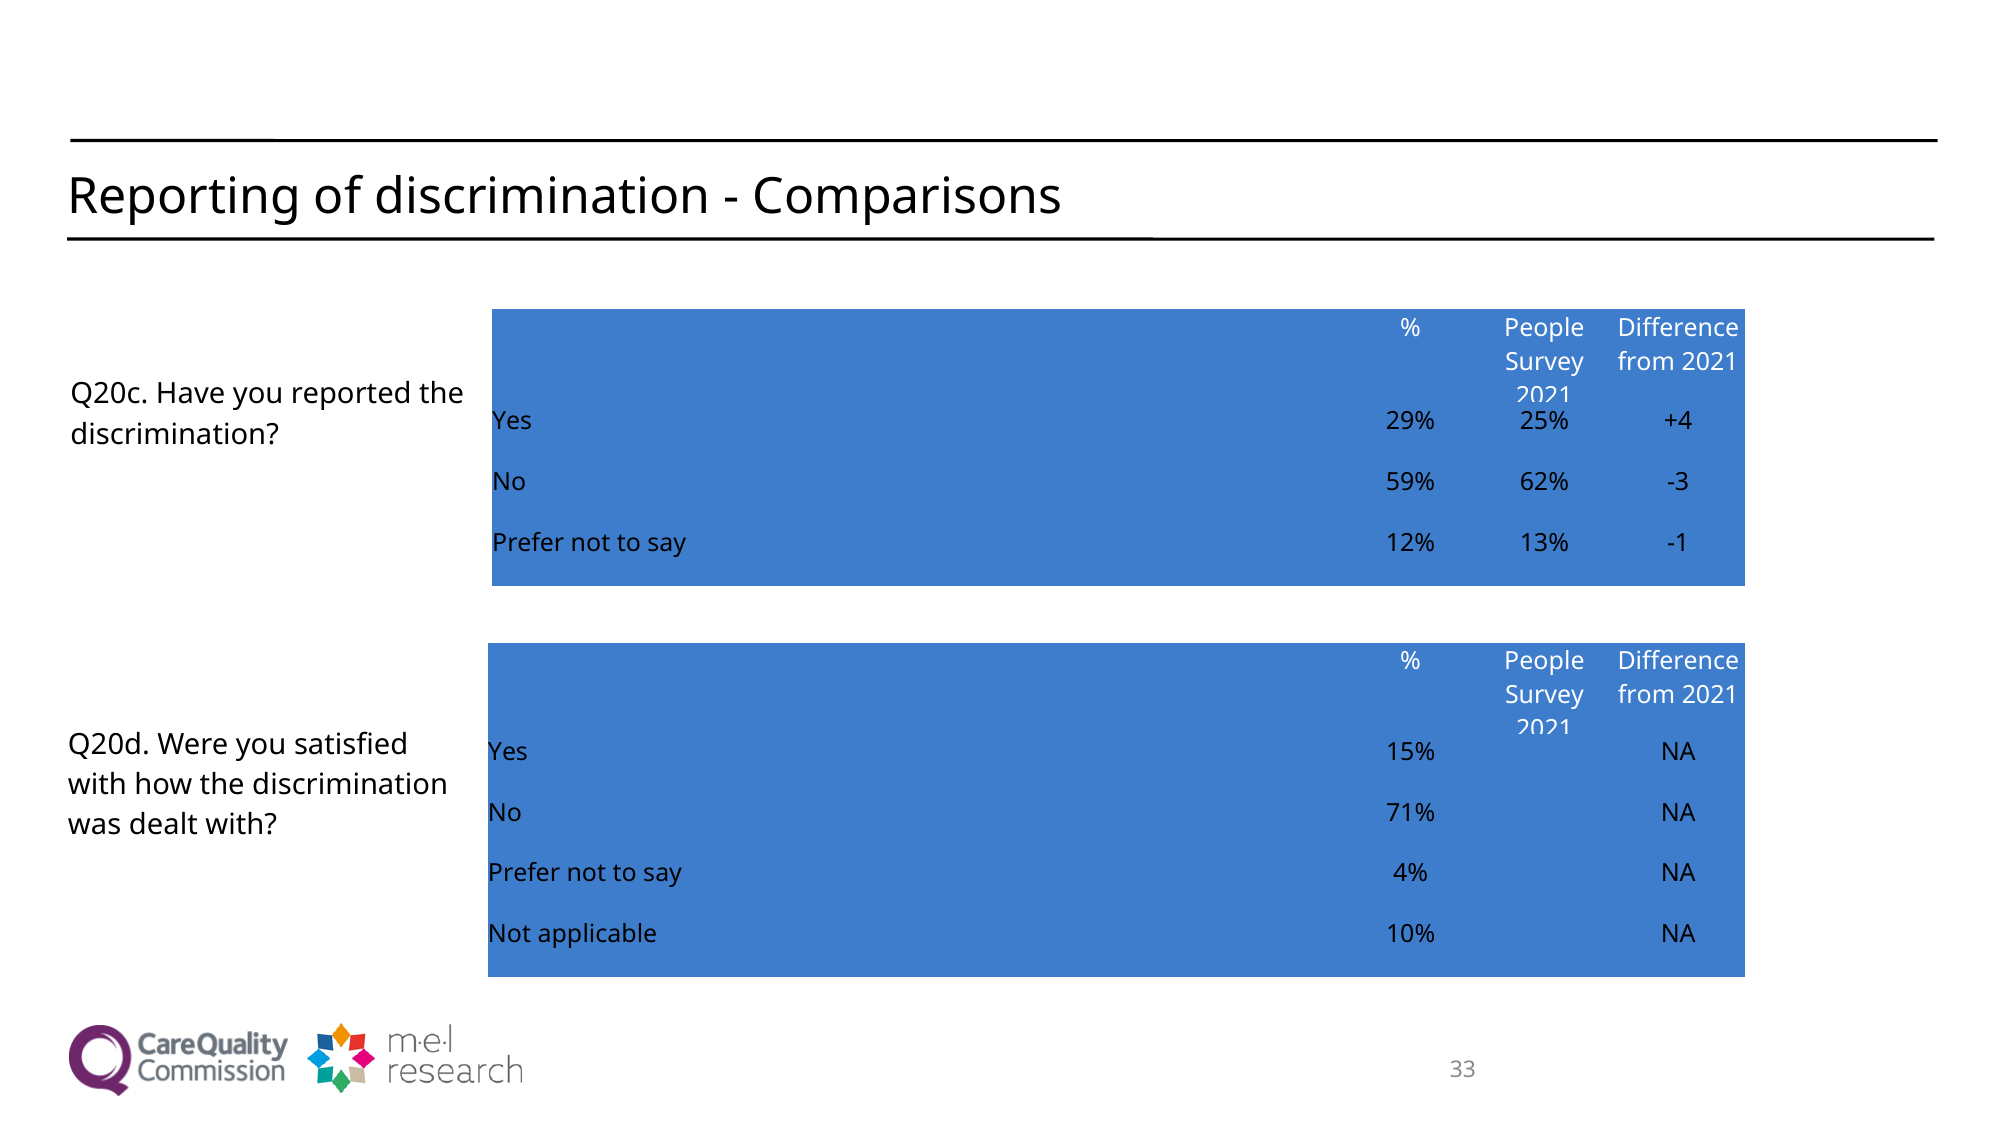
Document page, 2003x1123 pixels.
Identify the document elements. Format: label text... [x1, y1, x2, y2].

table_cell 62% [1477, 463, 1611, 524]
text_box 33 [1434, 1039, 1902, 1100]
table_cell No [492, 463, 1344, 524]
table_cell Not applicable [488, 916, 1344, 977]
table_cell NA [1611, 855, 1745, 916]
table_cell -1 [1611, 524, 1745, 586]
table_cell NA [1611, 794, 1745, 855]
table_header Difference from 2021 [1611, 643, 1745, 734]
table_cell 59% [1344, 463, 1477, 524]
table_cell No [488, 794, 1344, 855]
table_cell 12% [1344, 524, 1477, 586]
table_cell 13% [1477, 524, 1611, 586]
table_cell 71% [1344, 794, 1478, 855]
table_header Difference from 2021 [1611, 309, 1745, 402]
table_cell -3 [1611, 463, 1745, 524]
table_cell [1478, 855, 1611, 916]
table_header [488, 643, 1344, 734]
title Reporting of discrimination - Comparisons [67, 143, 1938, 232]
table_header % [1344, 643, 1478, 734]
table_cell [1478, 916, 1611, 977]
table_cell Yes [488, 734, 1344, 794]
table_header % [1344, 309, 1477, 402]
table_cell 15% [1344, 734, 1478, 794]
table_header People Survey 2021 [1478, 643, 1611, 734]
picture [307, 1023, 522, 1093]
table_cell +4 [1611, 402, 1745, 463]
table_cell 25% [1477, 402, 1611, 463]
table_cell 4% [1344, 855, 1478, 916]
table_cell 29% [1344, 402, 1477, 463]
table_cell 10% [1344, 916, 1478, 977]
table_cell Prefer not to say [488, 855, 1344, 916]
text_box Q20d. Were you satisfied with how the discrimination was dealt with? [68, 718, 468, 841]
table_cell NA [1611, 916, 1745, 977]
table_cell NA [1611, 734, 1745, 794]
table_header [492, 309, 1344, 402]
table_cell [1478, 734, 1611, 794]
text_box Q20c. Have you reported the discrimination? [70, 367, 492, 450]
picture [67, 1023, 291, 1099]
table_header People Survey 2021 [1477, 309, 1611, 402]
table_cell Yes [492, 402, 1344, 463]
table_cell [1478, 794, 1611, 855]
table_cell Prefer not to say [492, 524, 1344, 586]
